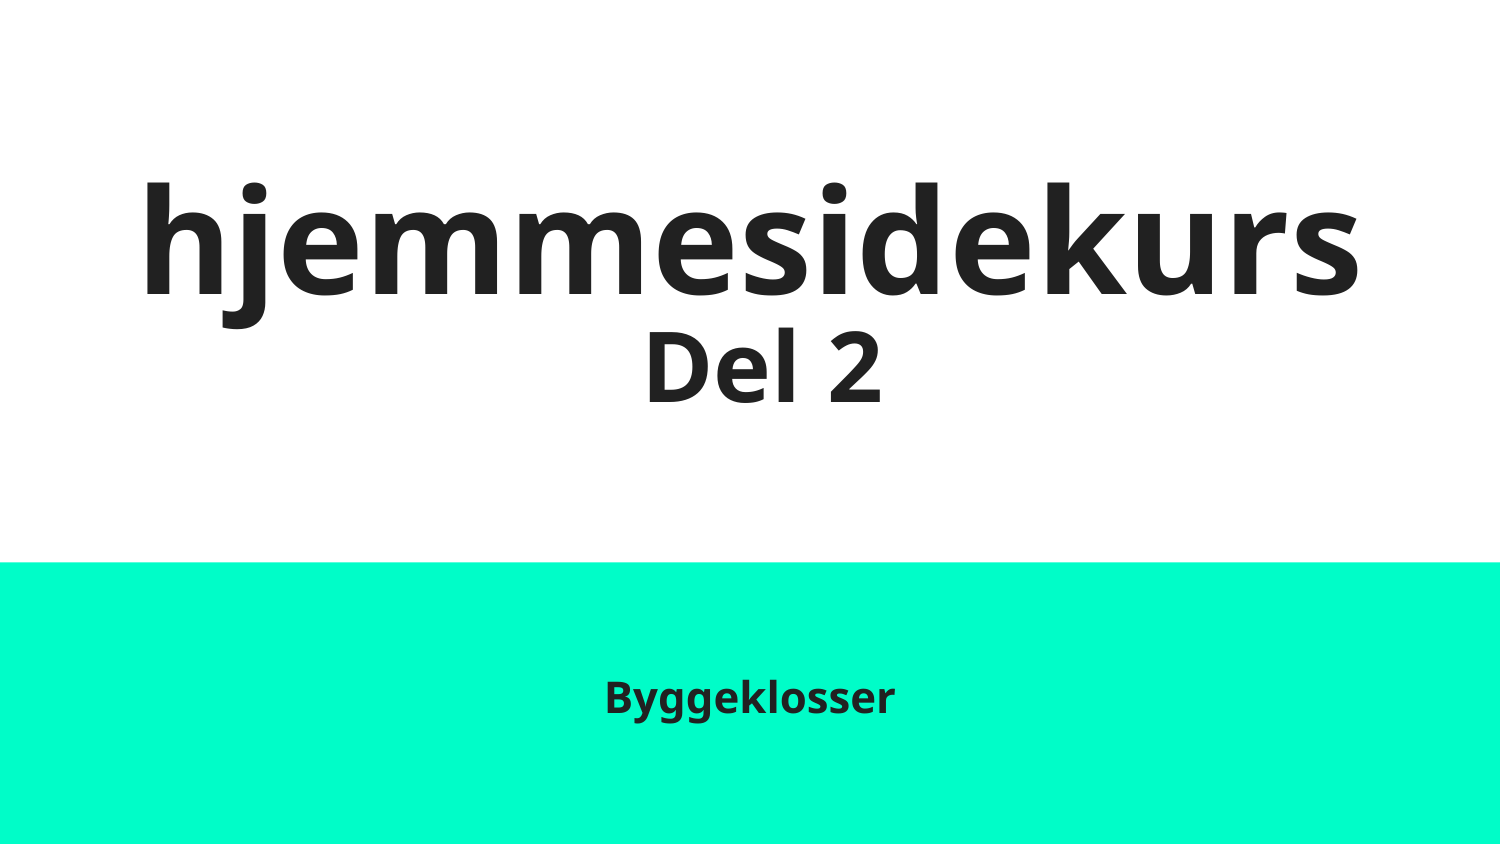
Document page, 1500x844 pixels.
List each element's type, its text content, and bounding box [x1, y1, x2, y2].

subtitle Byggeklosser [51, 638, 1449, 755]
title Del 2 [51, 305, 1474, 422]
title hjemmesidekurs [51, 64, 1449, 305]
